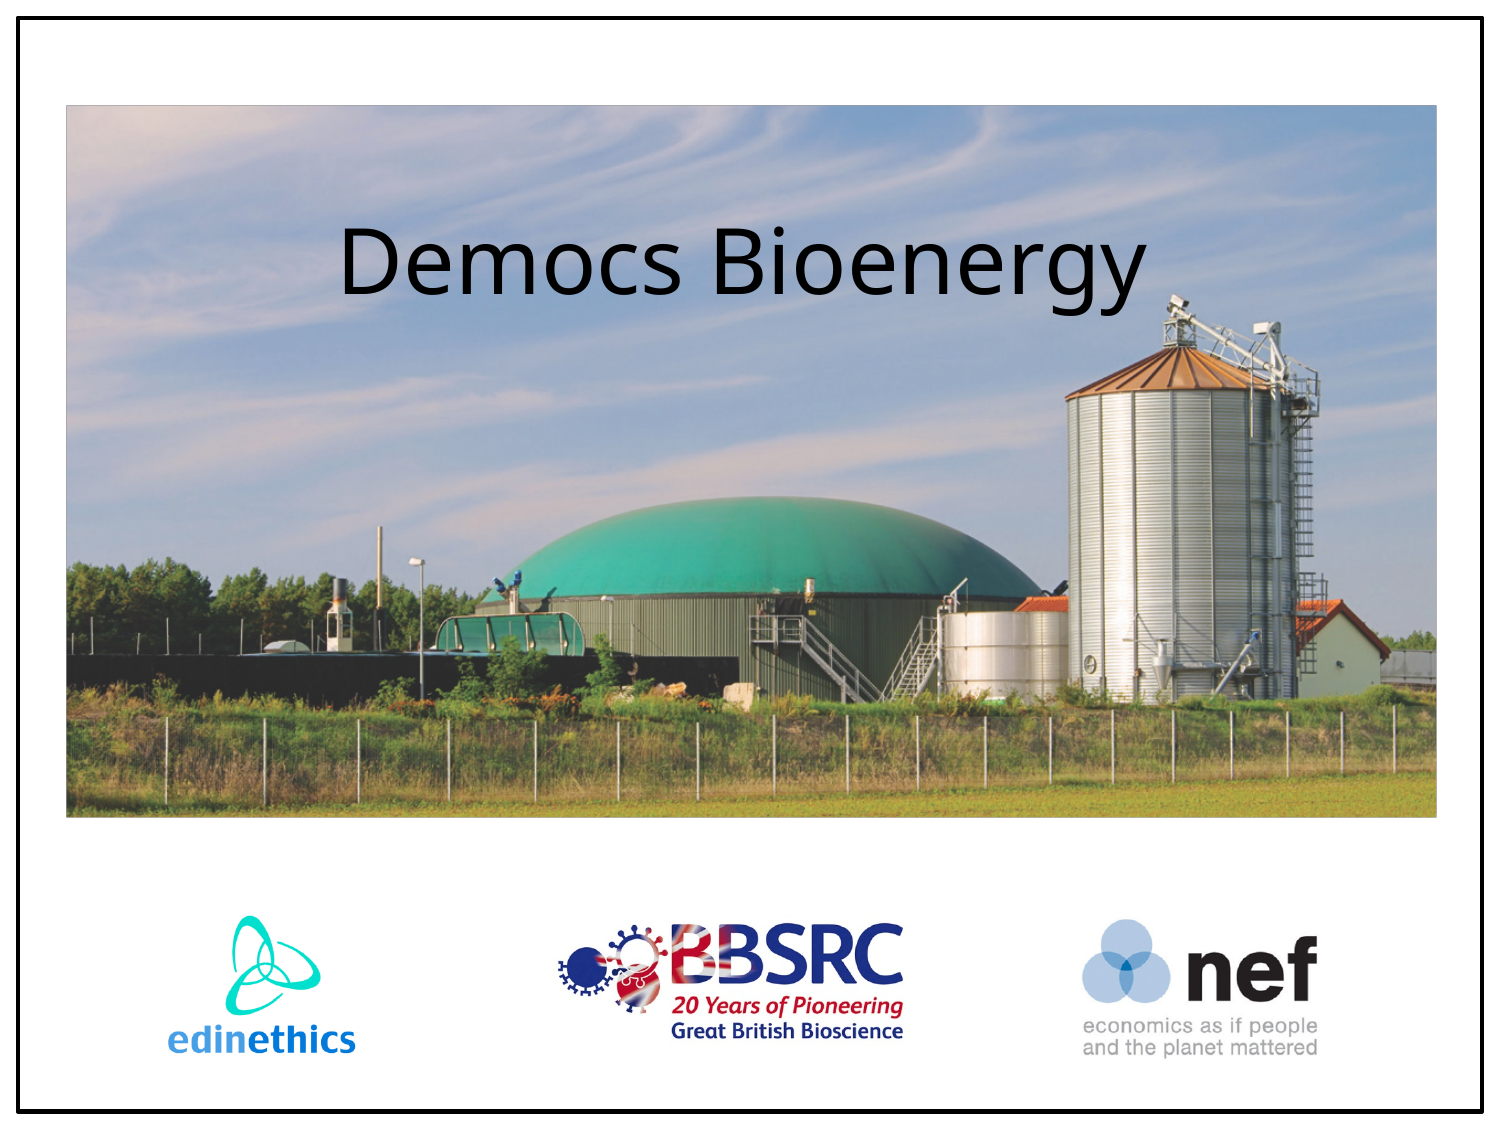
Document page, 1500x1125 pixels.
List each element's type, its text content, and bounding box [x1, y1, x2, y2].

picture [537, 903, 922, 1058]
title Democs Bioenergy [64, 137, 1444, 379]
picture [62, 101, 1442, 823]
picture [1068, 903, 1347, 1079]
picture [159, 909, 362, 1058]
